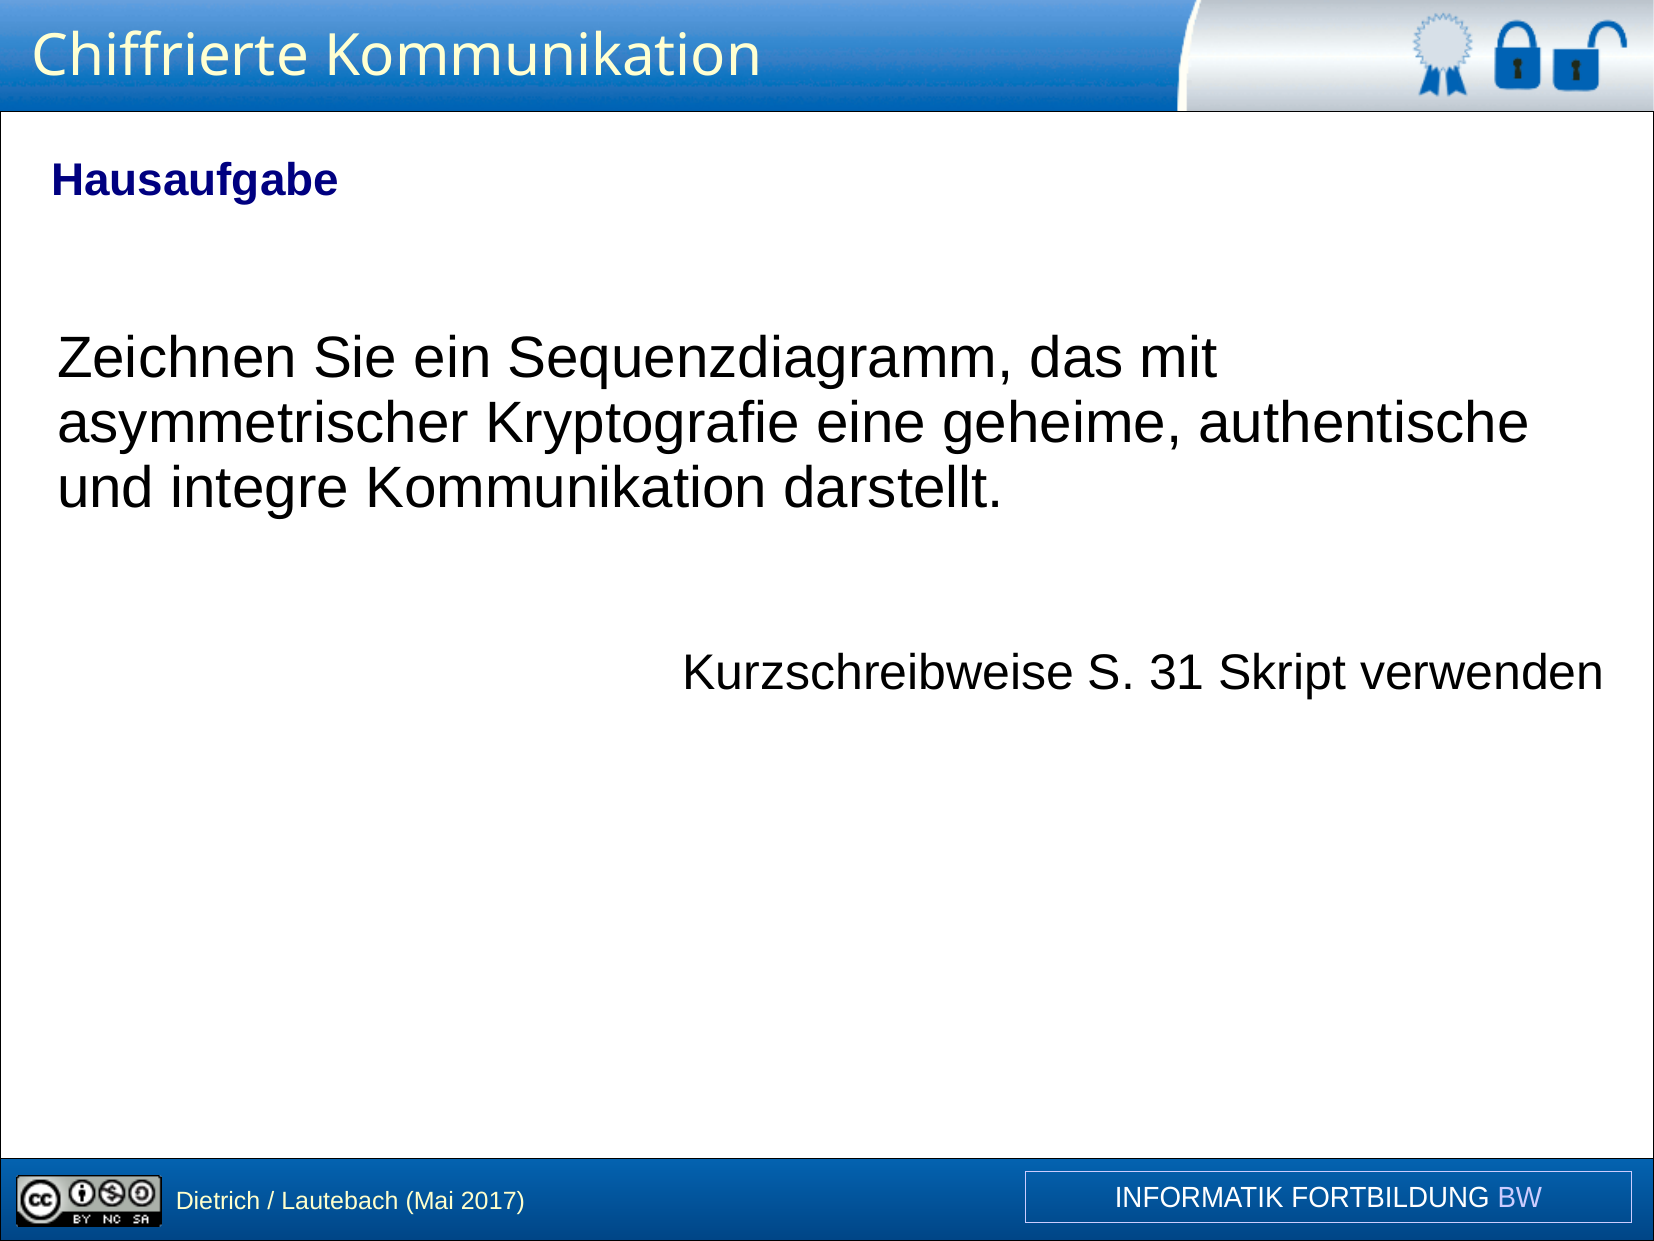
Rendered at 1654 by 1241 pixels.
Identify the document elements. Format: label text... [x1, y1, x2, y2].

picture [0, 0, 1654, 111]
picture [16, 1175, 162, 1227]
text_box Hausaufgabe [36, 146, 1617, 214]
list Zeichnen Sie ein Sequenzdiagramm, das mit asymmetrischer Kryptografie eine geheime, authentische und integre Kommunikation darstellt. Kurzschreibweise S. 31 Skript verwenden [57, 325, 1605, 1045]
title Chiffrierte Kommunikation [31, 14, 1151, 92]
